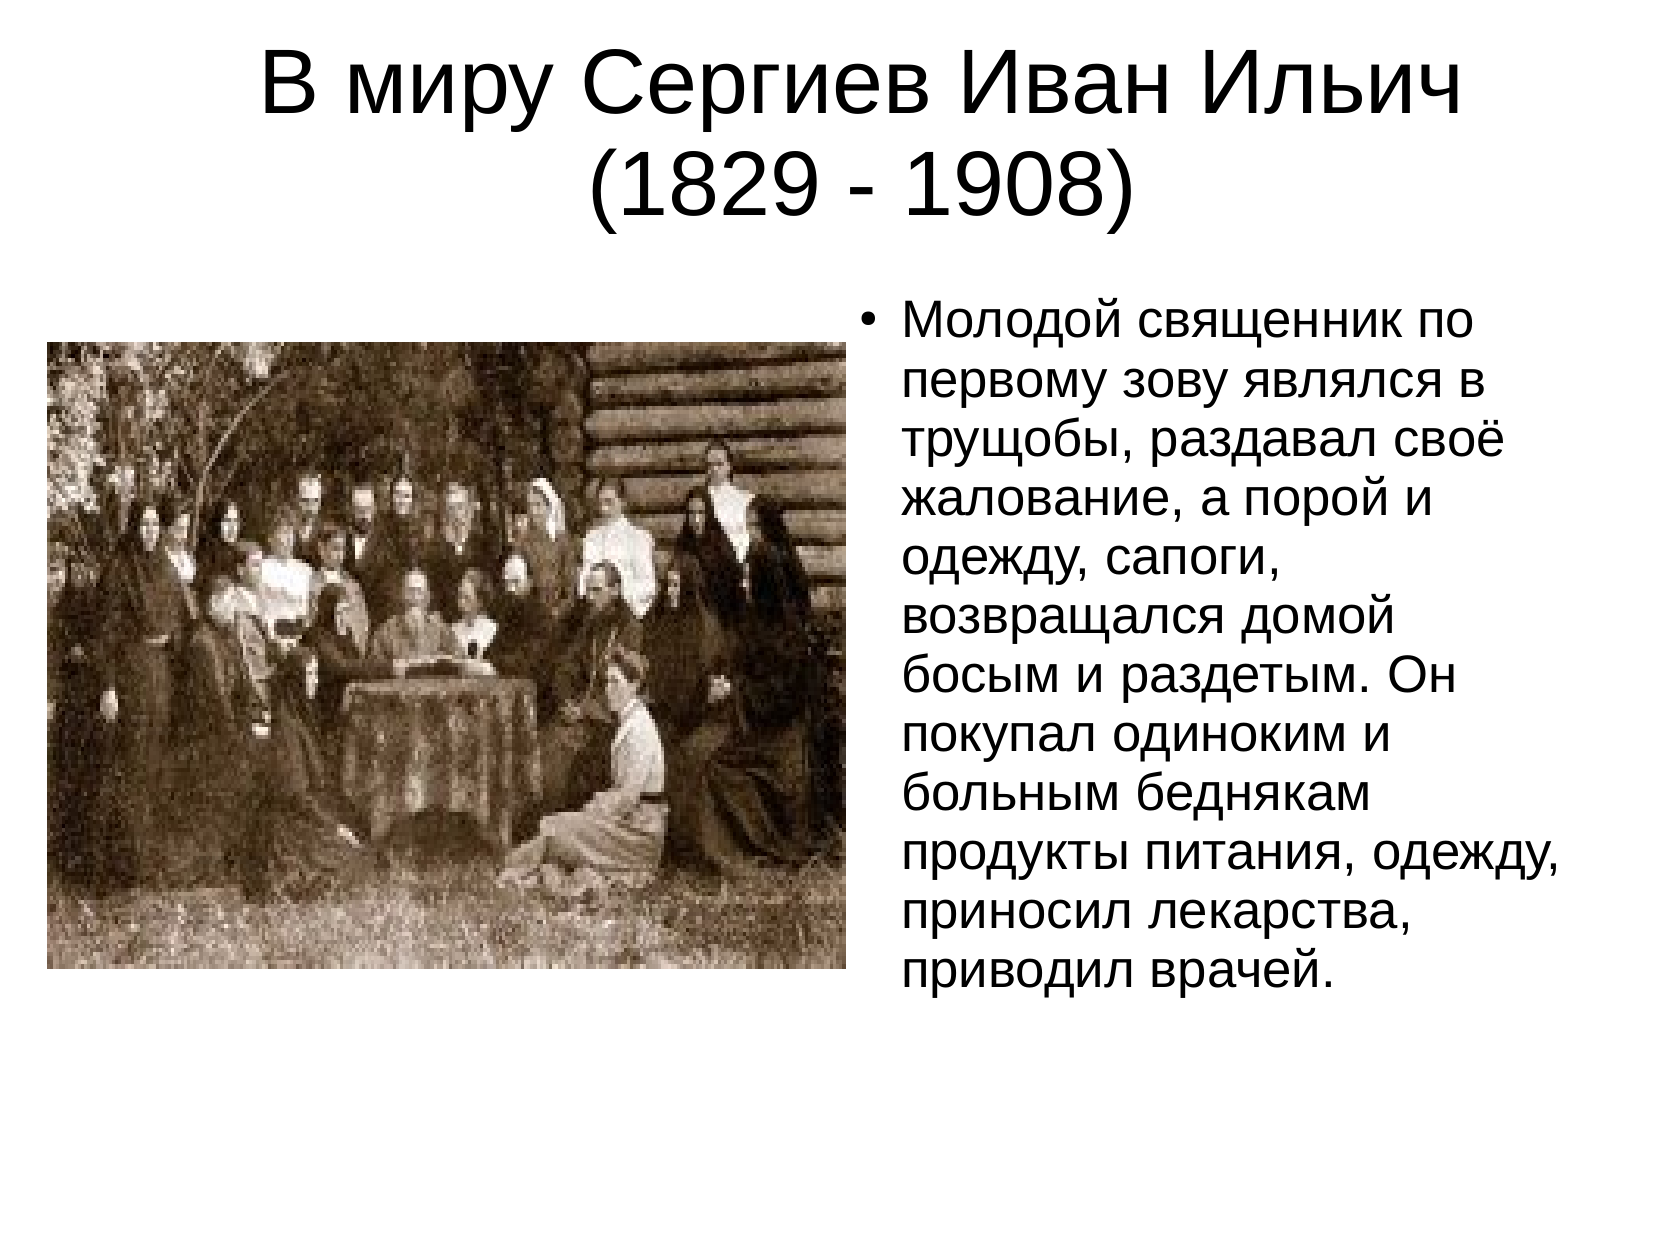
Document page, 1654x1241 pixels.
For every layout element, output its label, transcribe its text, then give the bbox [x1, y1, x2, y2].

picture [47, 342, 845, 969]
title В миру Сергиев Иван Ильич (1829 - 1908) [118, 29, 1607, 237]
list Молодой священник по первому зову являлся в трущобы, раздавал своё жалование, а порой и одежду, сапоги, возвращался домой босым и раздетым. Он покупал одиноким и больным беднякам продукты питания, одежду, приносил лекарства, приводил врачей. [845, 290, 1572, 1010]
